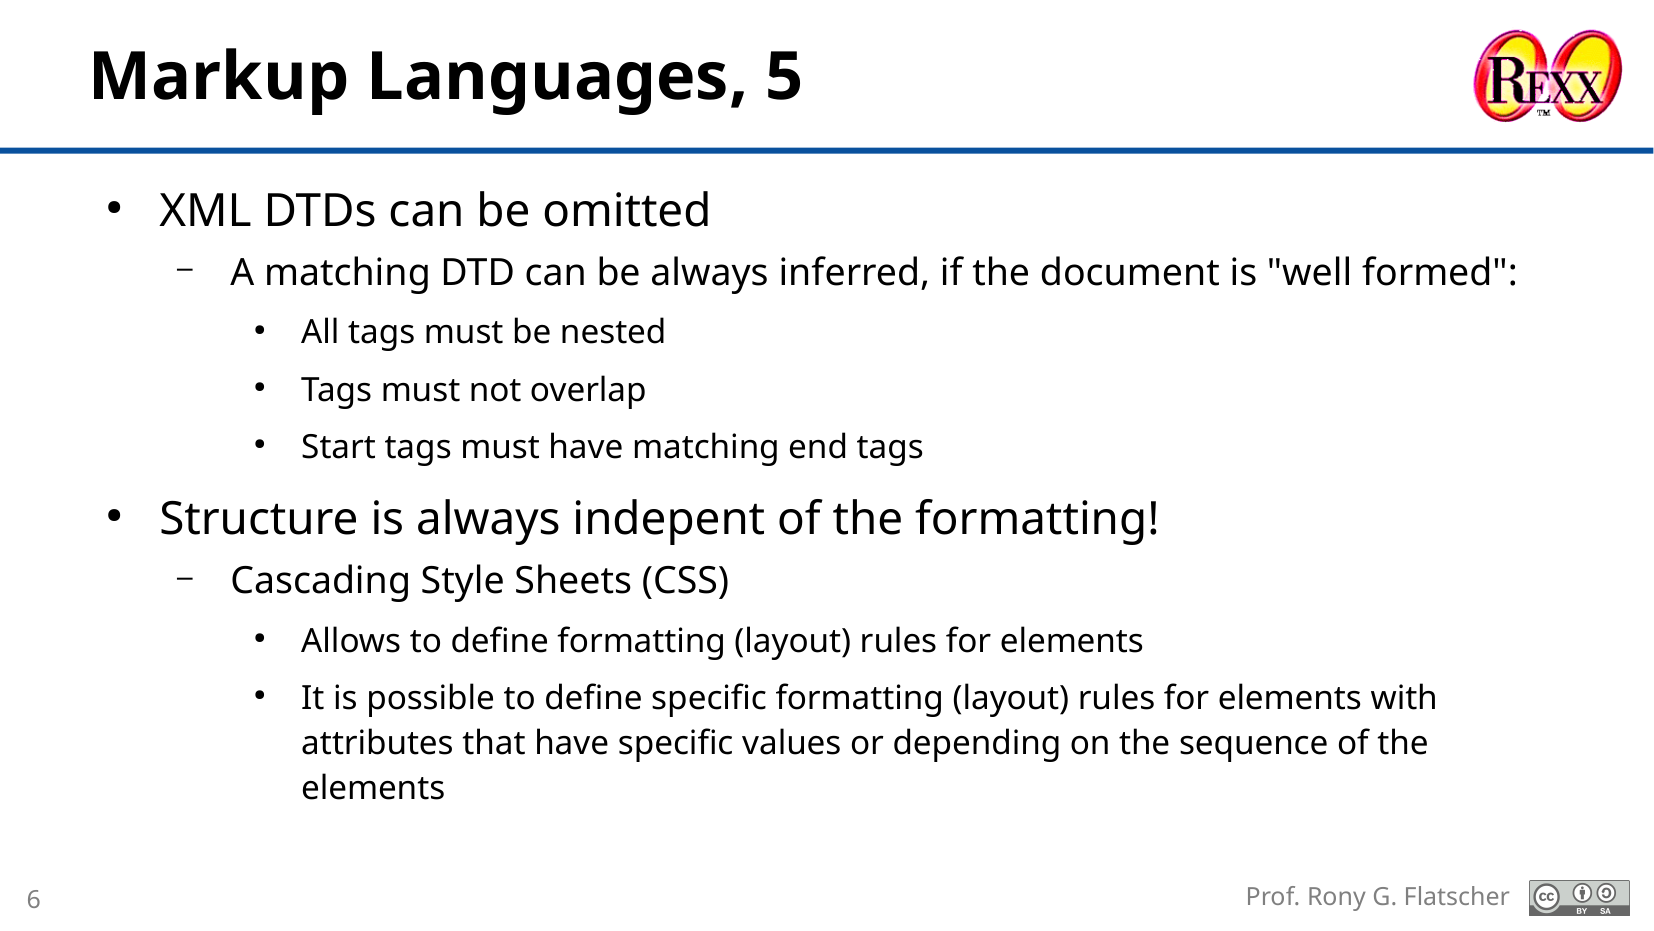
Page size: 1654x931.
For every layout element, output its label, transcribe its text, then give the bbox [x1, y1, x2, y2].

title Markup Languages, 5 [29, 0, 1654, 148]
list XML DTDs can be omitted A matching DTD can be always inferred, if the document is "well formed": All tags must be nested Tags must not overlap Start tags must have matching end tags Structure is always indepent of the formatting! Cascading Style Sheets (CSS) Allows to define formatting (layout) rules for elements It is possible to define specific formatting (layout) rules for elements with attributes that have specific values or depending on the sequence of the elements [88, 177, 1577, 857]
